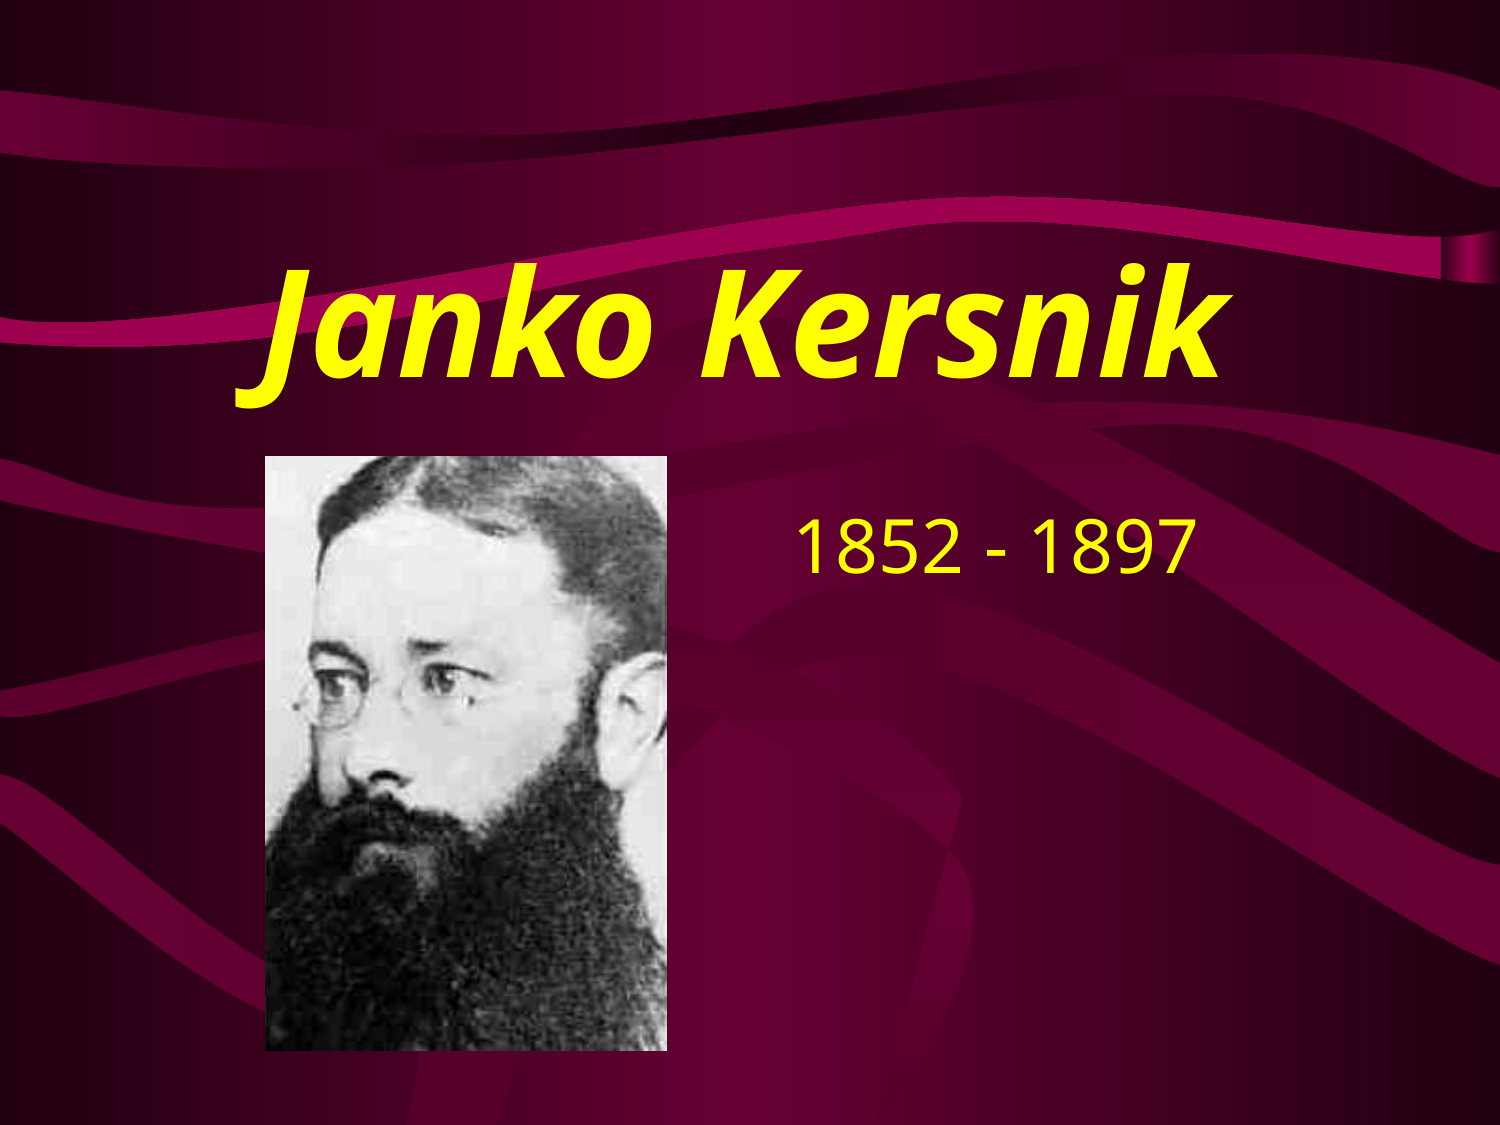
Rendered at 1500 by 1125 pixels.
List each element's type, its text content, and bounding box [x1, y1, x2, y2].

picture [265, 456, 667, 1051]
text_box Janko Kersnik [112, 219, 1375, 415]
text_box 1852 - 1897 [702, 491, 1291, 597]
title [183, 255, 1459, 447]
